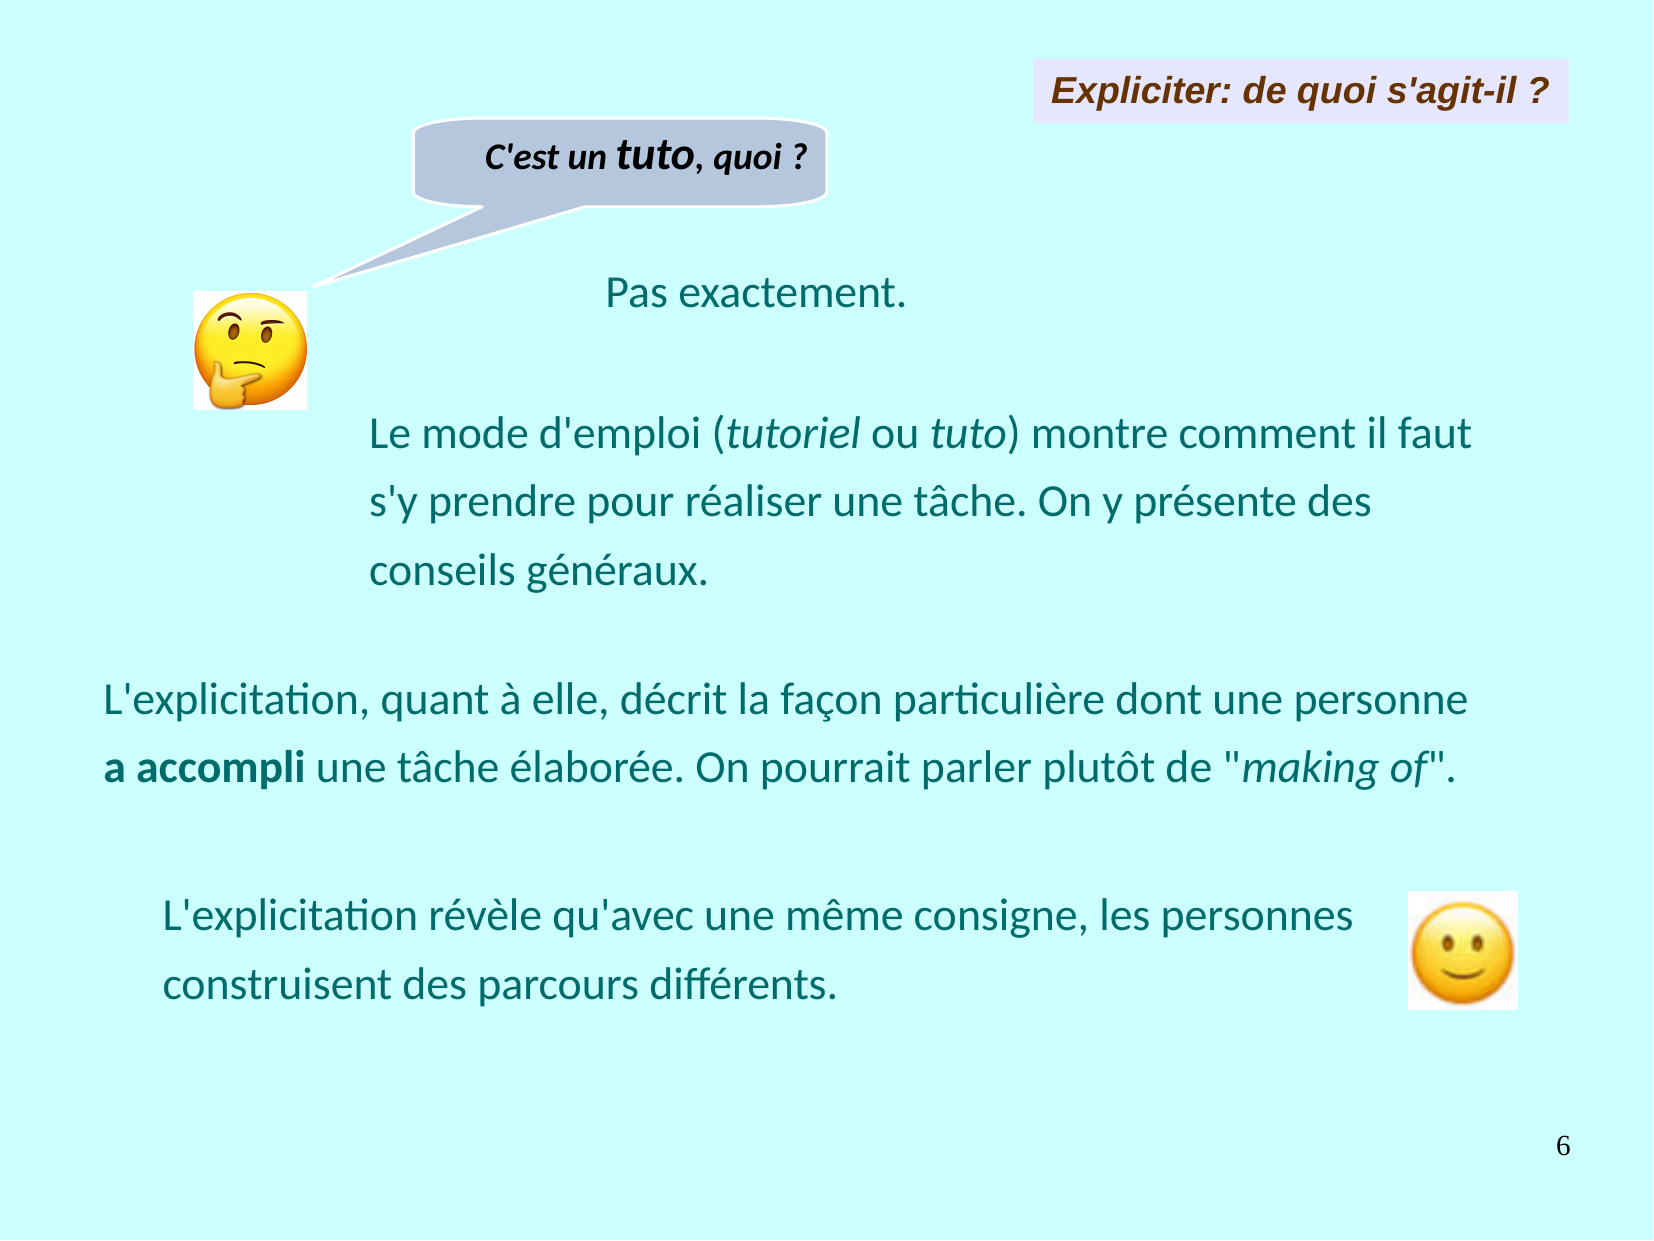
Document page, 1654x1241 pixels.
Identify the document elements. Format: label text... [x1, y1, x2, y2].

picture [193, 291, 307, 410]
text_box [312, 118, 822, 287]
text_box Le mode d'emploi (tutoriel ou tuto) montre comment il faut s'y prendre pour réaliser une tâche. On y présente des conseils généraux. [354, 383, 1506, 605]
text_box C'est un tuto, quoi ? [470, 127, 855, 199]
text_box L'explicitation, quant à elle, décrit la façon particulière dont une personne a accompli une tâche élaborée. On pourrait parler plutôt de "making of". [88, 649, 1565, 802]
text_box Pas exactement. [590, 265, 1063, 337]
picture [1408, 891, 1518, 1010]
text_box Expliciter: de quoi s'agit-il ? [1033, 59, 1569, 123]
text_box L'explicitation révèle qu'avec une même consigne, les personnes construisent des parcours différents. [147, 865, 1388, 1019]
